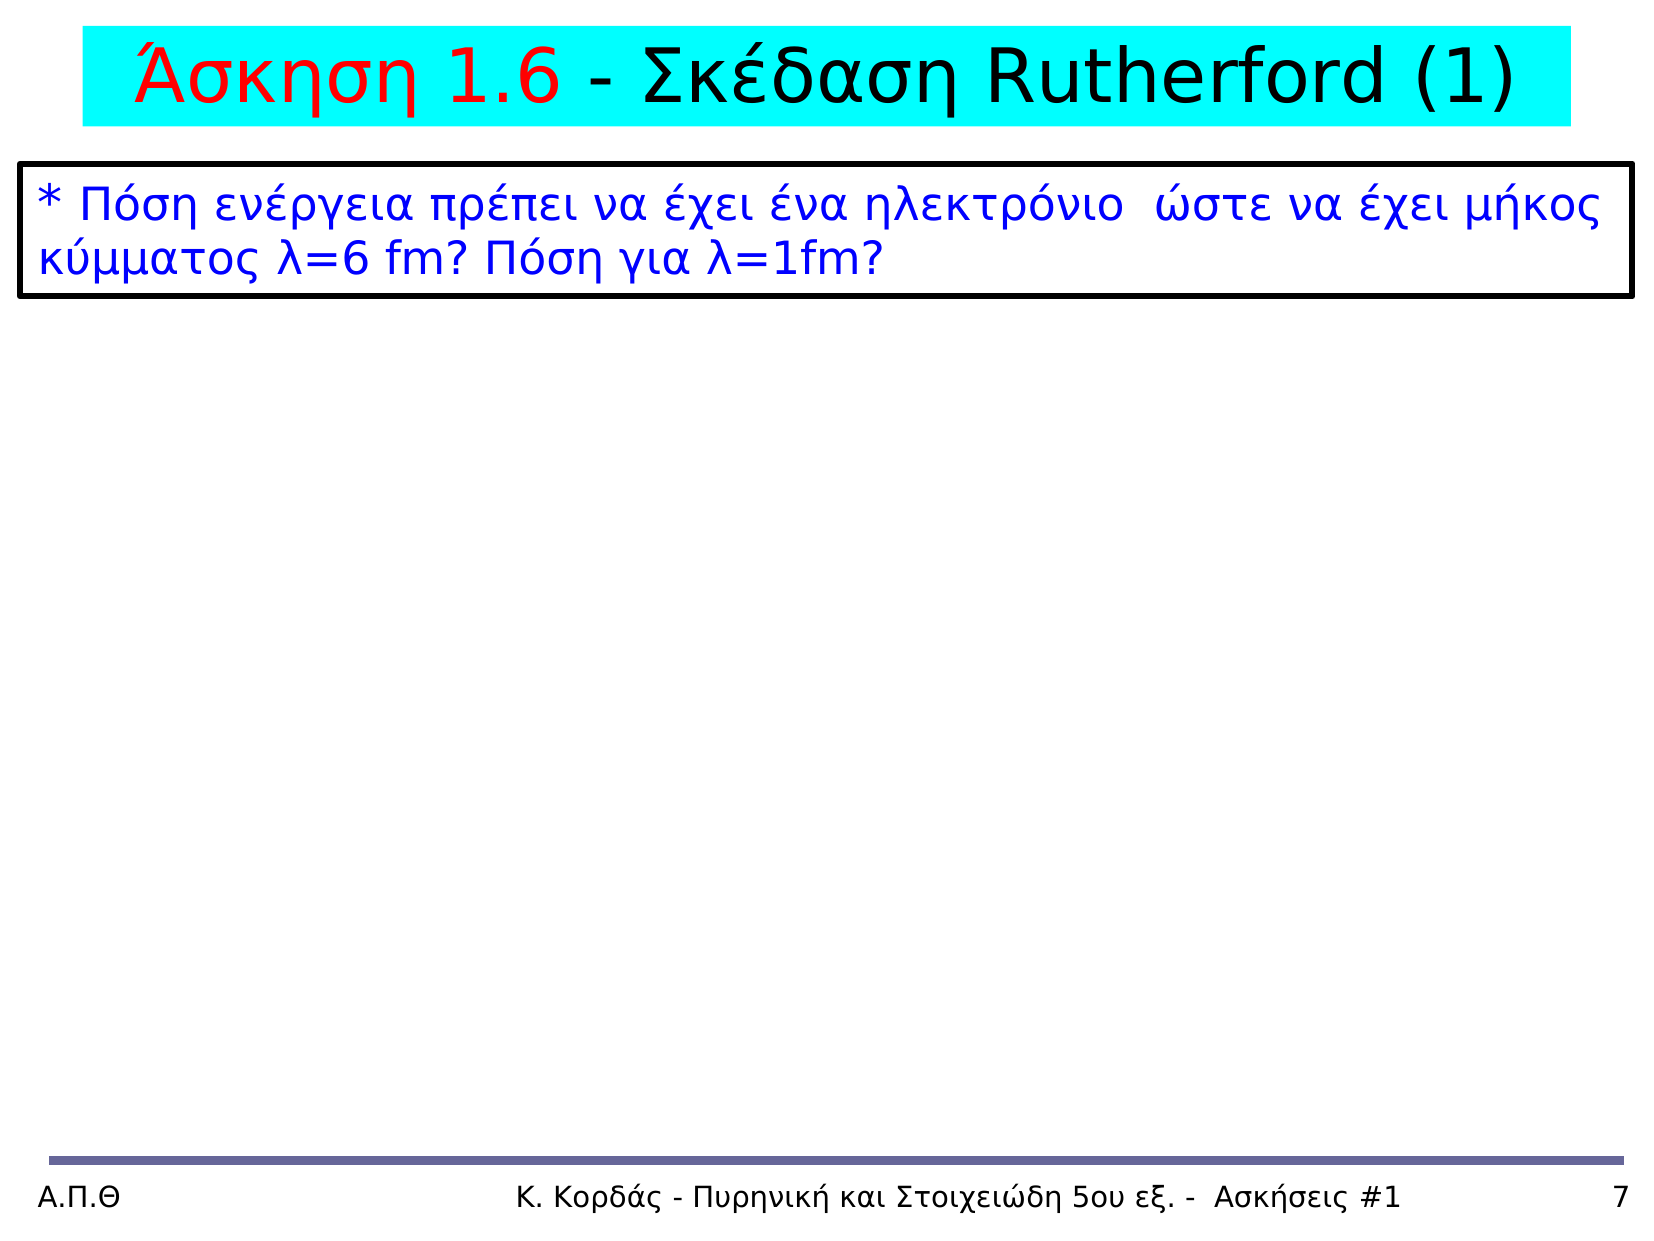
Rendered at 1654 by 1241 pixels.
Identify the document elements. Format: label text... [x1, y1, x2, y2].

text_box * Πόση ενέργεια πρέπει να έχει ένα ηλεκτρόνιο ώστε να έχει μήκος κύμματος λ=6 fm? Πόση για λ=1fm? [19, 163, 1633, 297]
title Άσκηση 1.6 - Σκέδαση Rutherford (1) [82, 25, 1571, 127]
